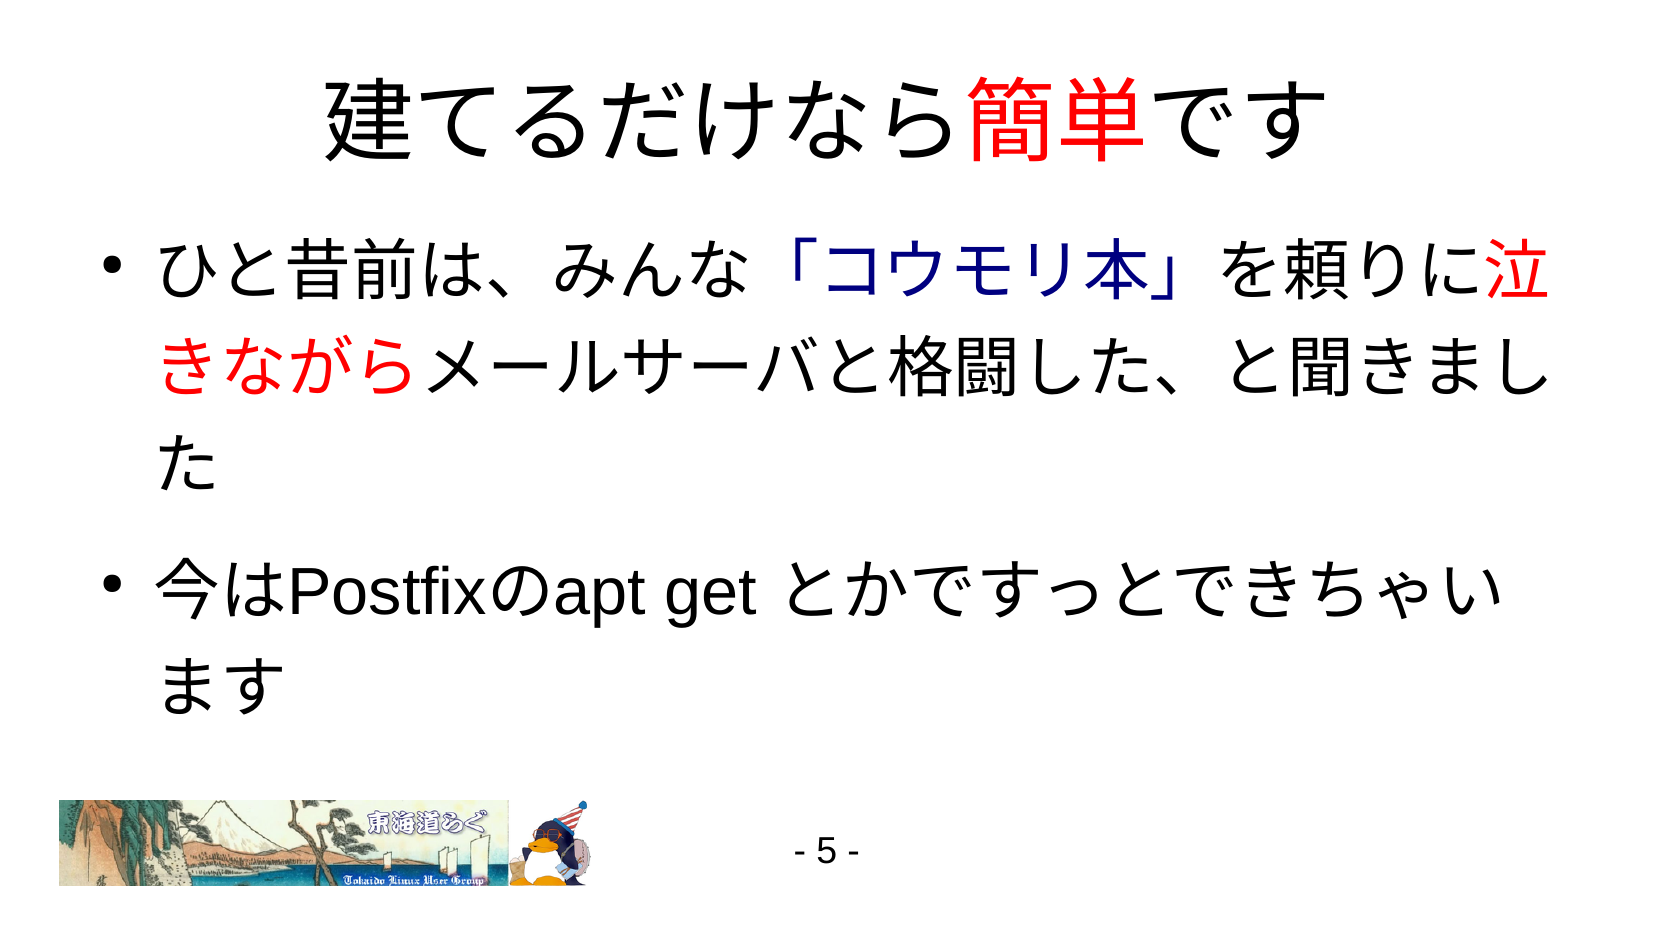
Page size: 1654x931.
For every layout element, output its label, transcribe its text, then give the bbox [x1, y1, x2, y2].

text_box - <番号> - [703, 815, 950, 886]
title 建てるだけなら簡単です [82, 37, 1571, 193]
picture [59, 800, 591, 886]
list ひと昔前は、みんな「コウモリ本」を頼りに泣きながらメールサーバと格闘した、と聞きました 今はPostfixのapt get とかですっとできちゃいます [82, 217, 1571, 758]
